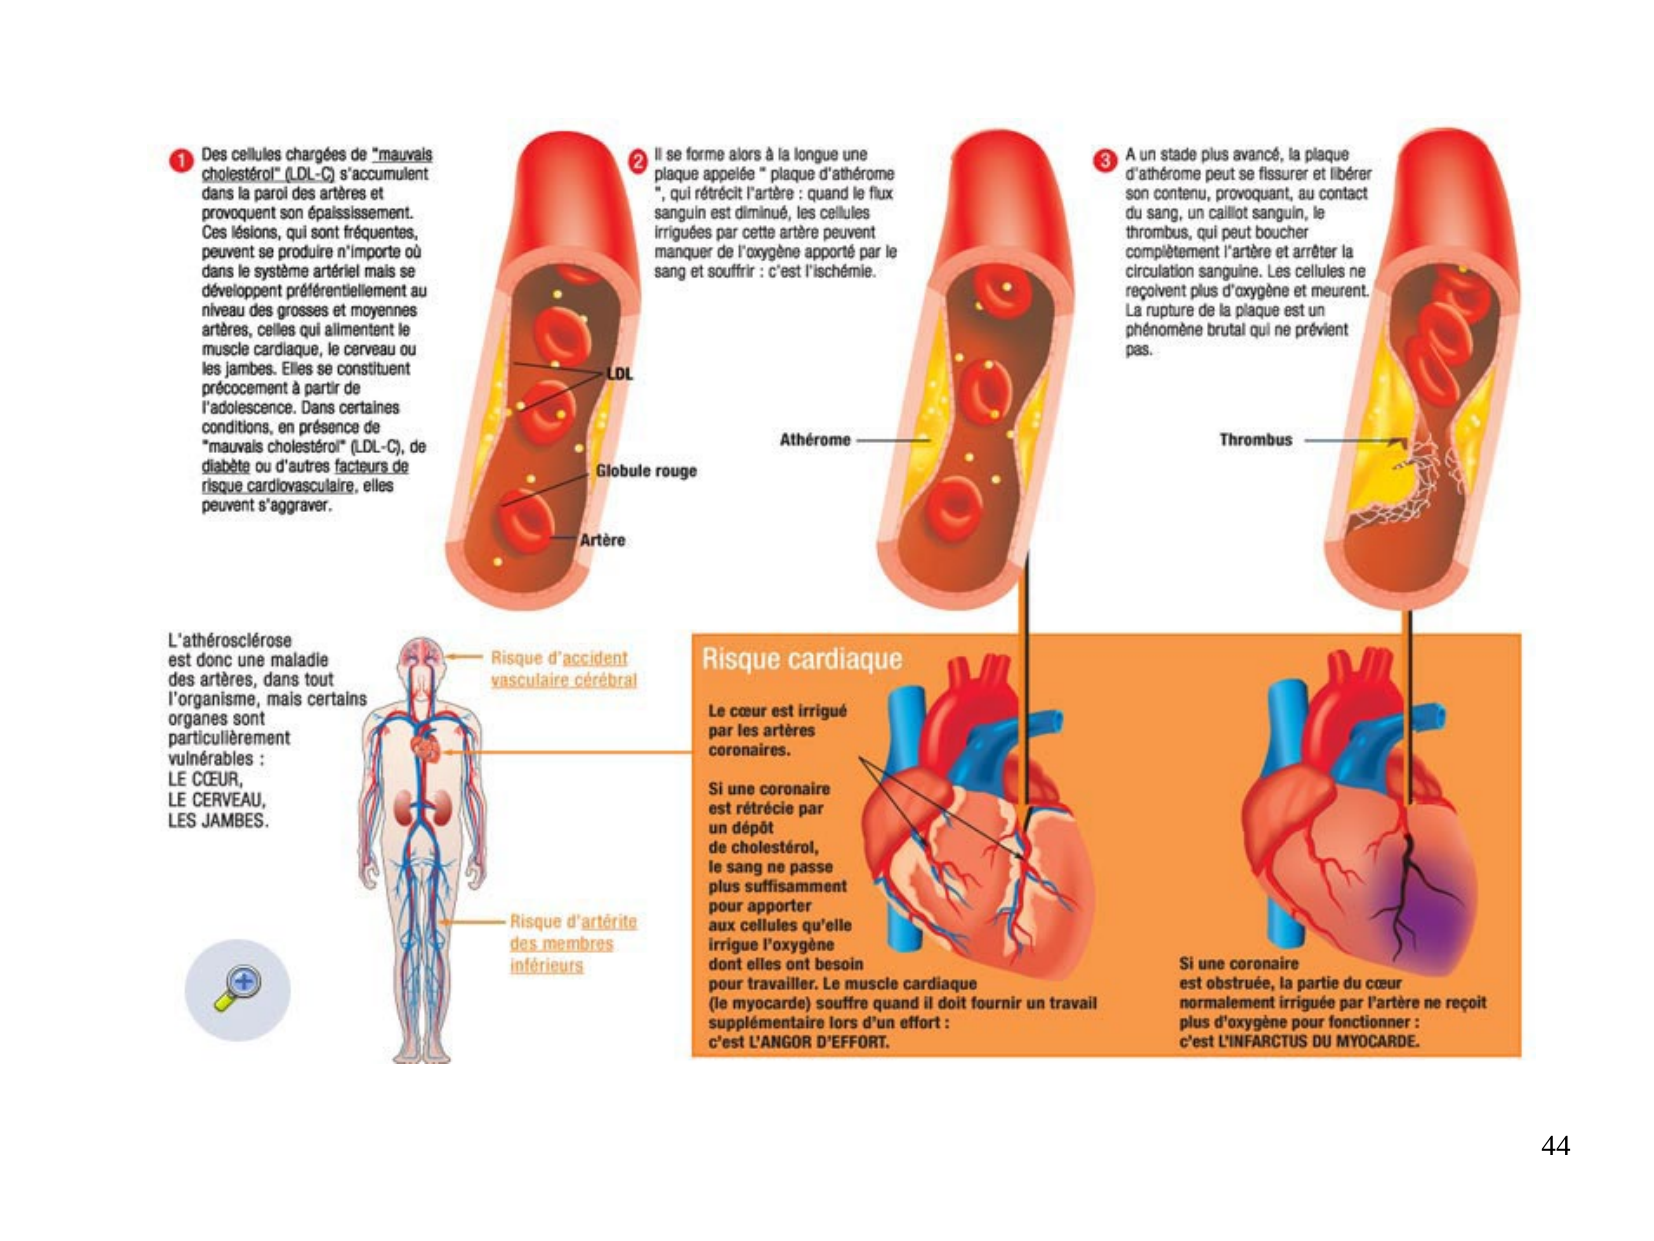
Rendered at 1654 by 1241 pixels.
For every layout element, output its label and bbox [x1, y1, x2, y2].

picture [147, 118, 1536, 1064]
